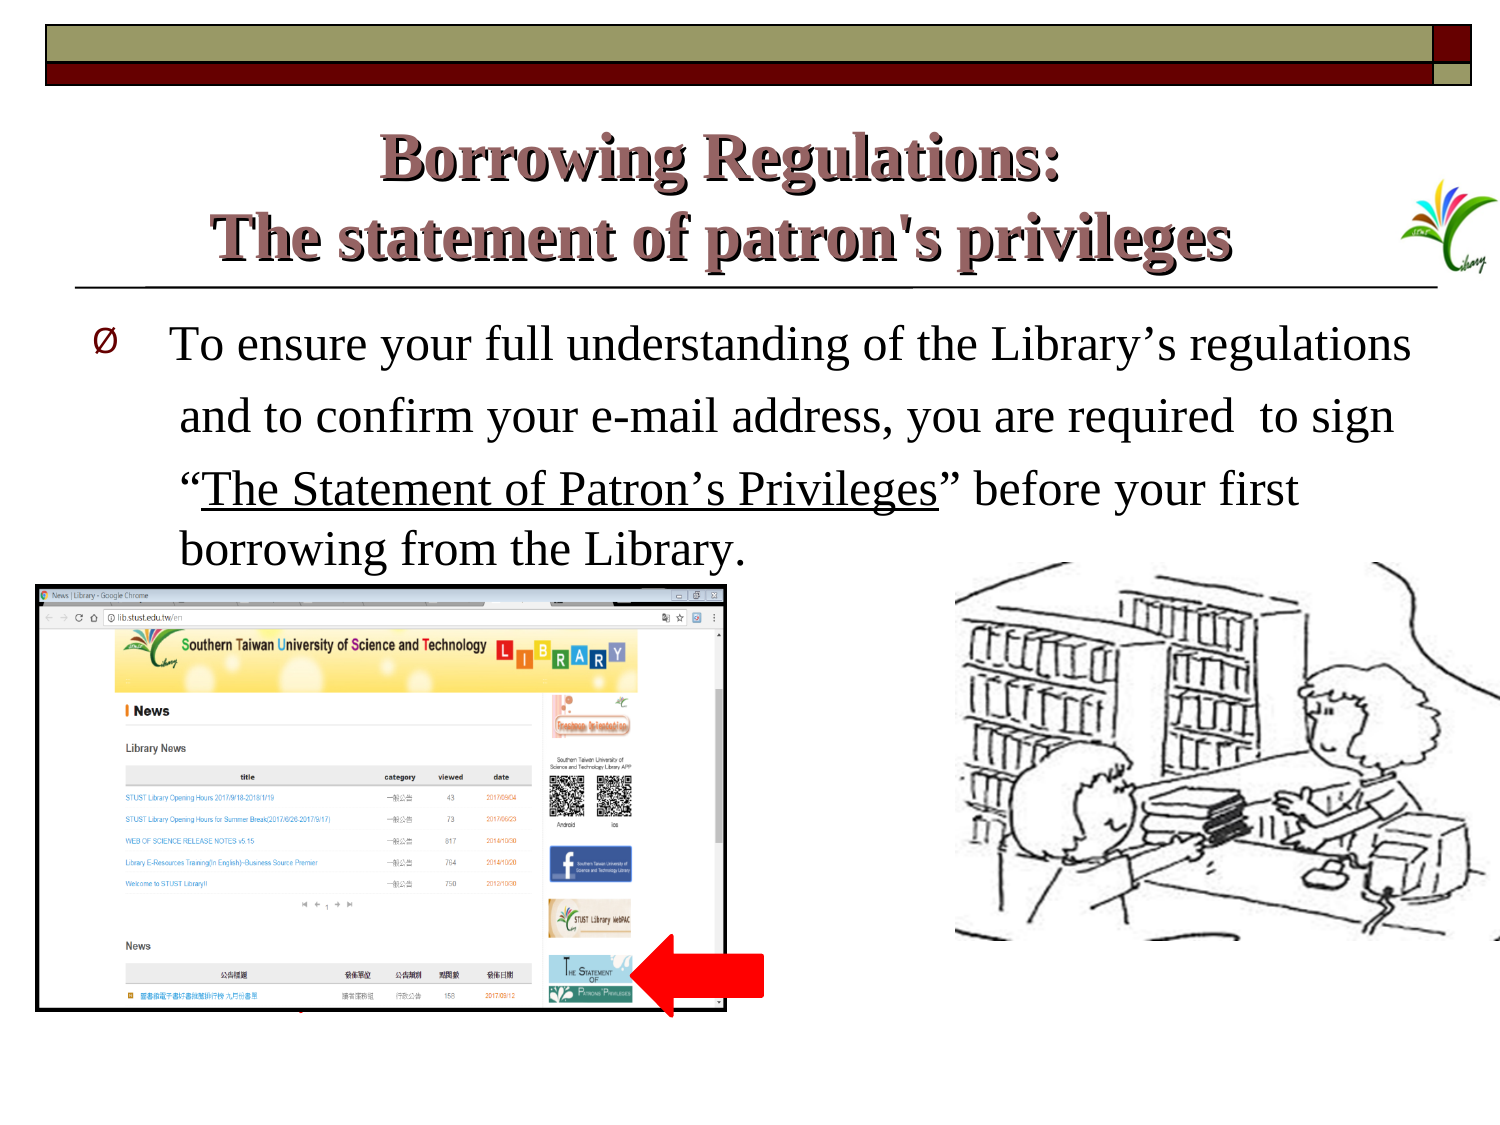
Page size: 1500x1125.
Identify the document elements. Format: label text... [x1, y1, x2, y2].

picture [1395, 174, 1500, 281]
picture [35, 584, 727, 1012]
text_box [631, 935, 762, 1016]
picture [672, 996, 727, 1012]
text_box Borrowing Regulations: The statement of patron's privileges [194, 104, 1248, 279]
list To ensure your full understanding of the Library’s regulations and to confirm your e-mail address, you are required to sign “The Statement of Patron’s Privileges” before your first borrowing from the Library. [76, 302, 1436, 587]
picture [955, 562, 1500, 941]
